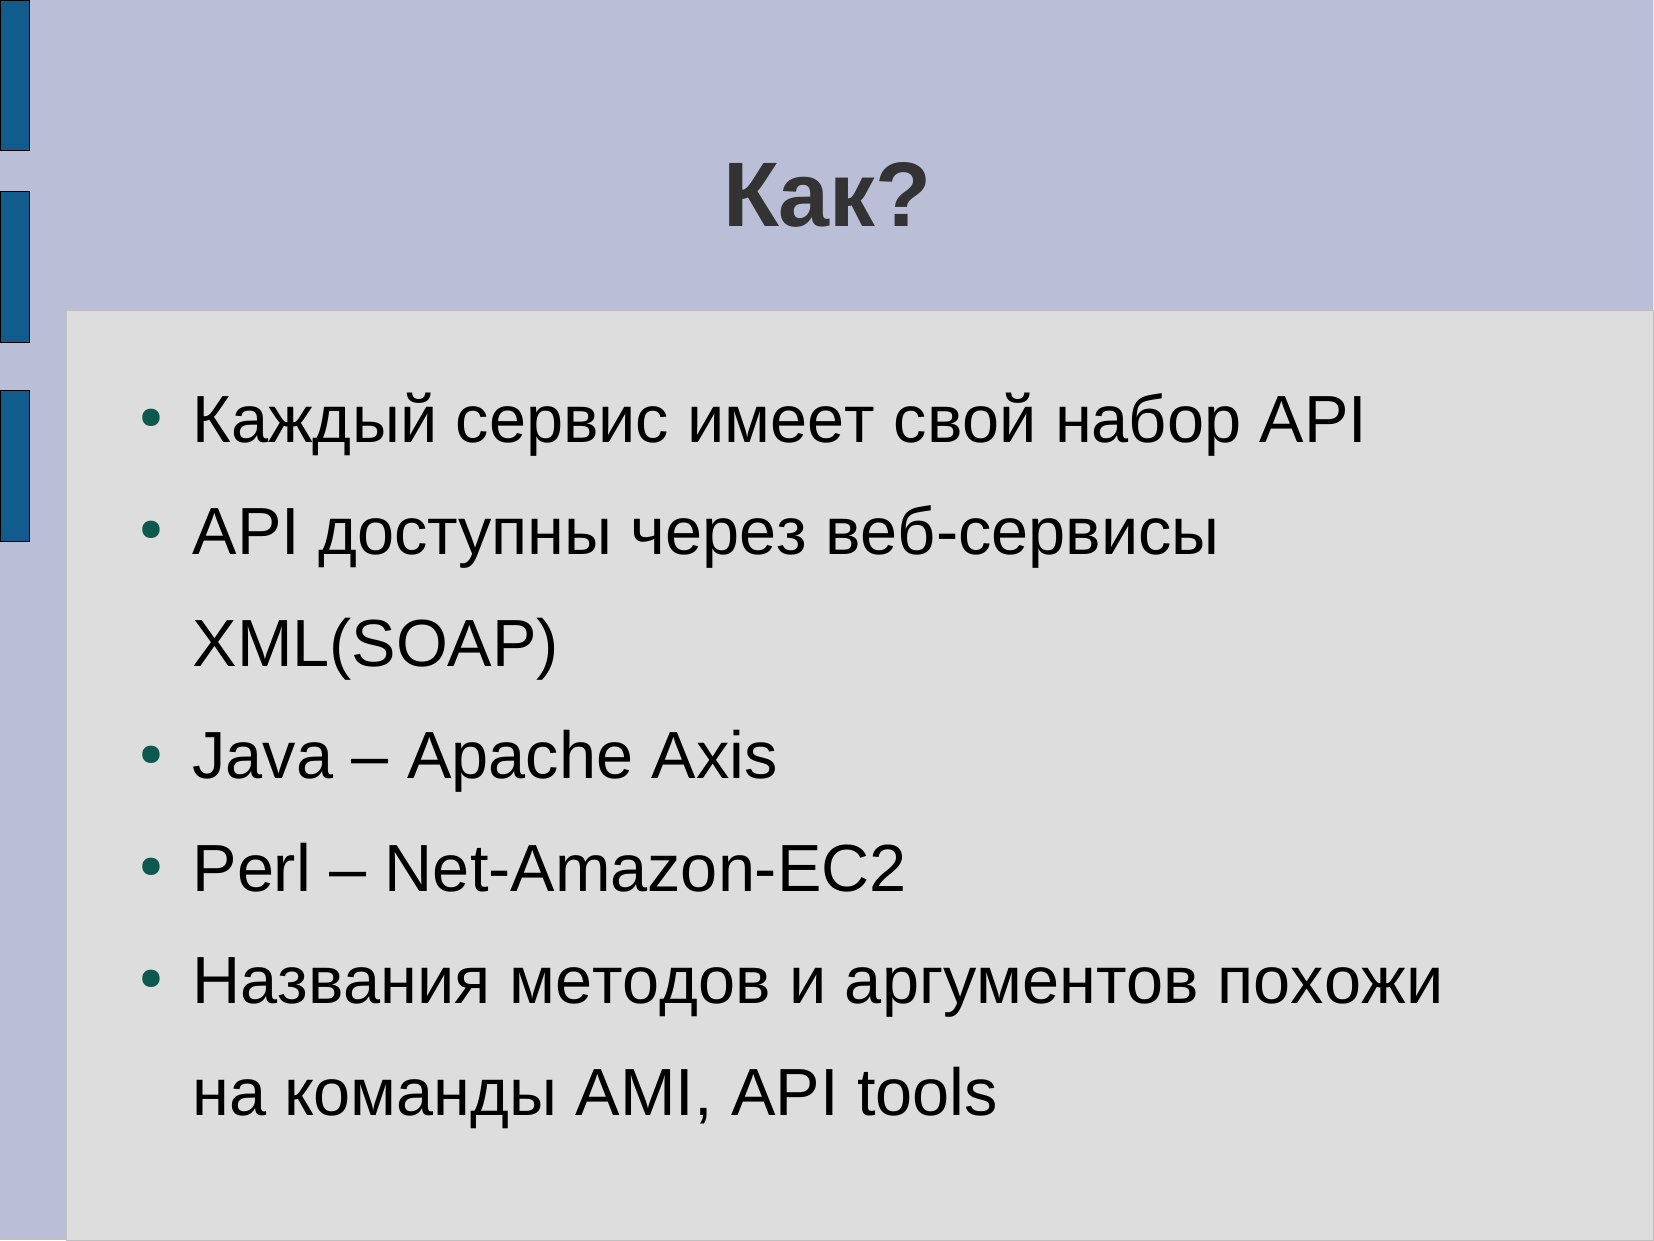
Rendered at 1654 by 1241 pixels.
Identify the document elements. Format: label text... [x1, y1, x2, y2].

list Каждый сервис имеет свой набор API API доступны через веб-сервисы XML(SOAP) Java – Apache Axis Perl – Net-Amazon-EC2 Названия методов и аргументов похожи на команды AMI, API tools [121, 344, 1534, 1149]
title Как? [121, 91, 1534, 299]
